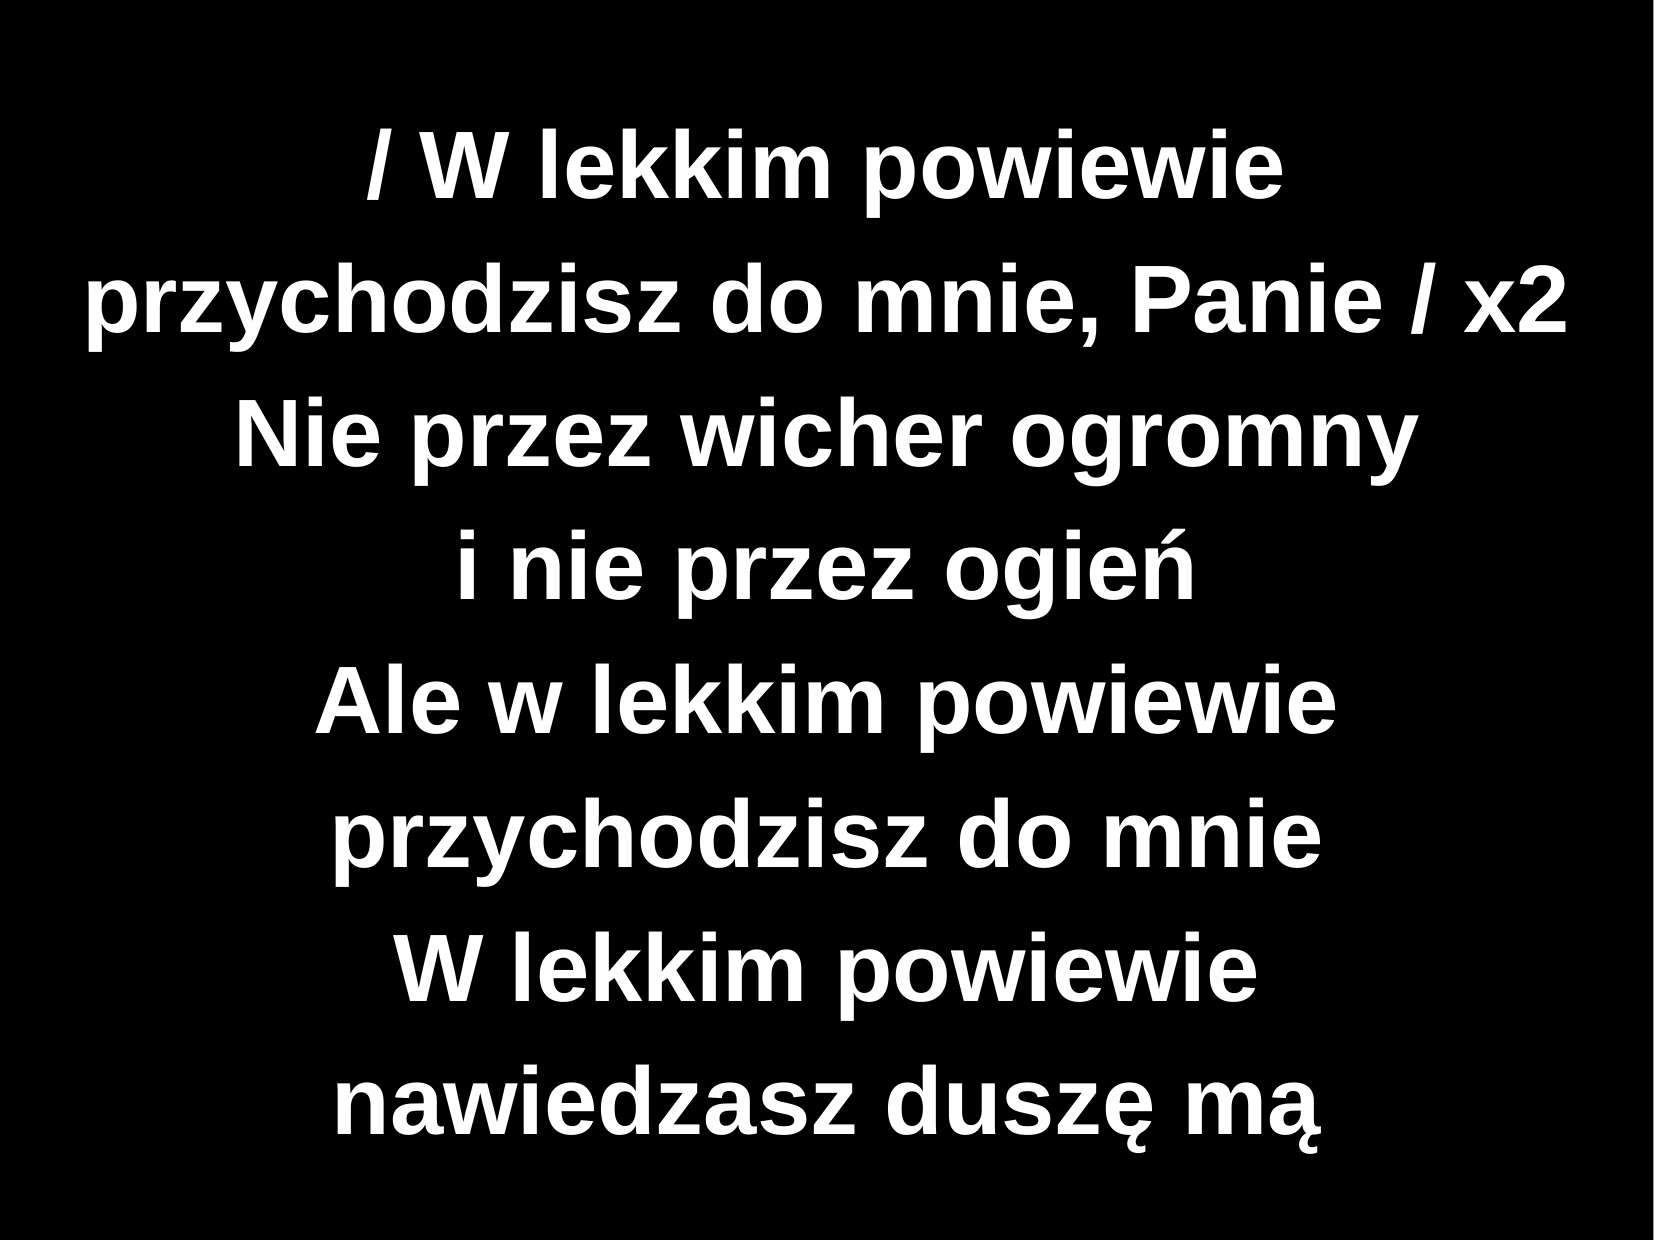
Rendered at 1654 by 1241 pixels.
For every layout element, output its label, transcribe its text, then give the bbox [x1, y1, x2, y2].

subtitle / W lekkim powiewie przychodzisz do mnie, Panie / x2 Nie przez wicher ogromny i nie przez ogień Ale w lekkim powiewie przychodzisz do mnie W lekkim powiewie nawiedzasz duszę mą [0, 0, 1654, 1241]
